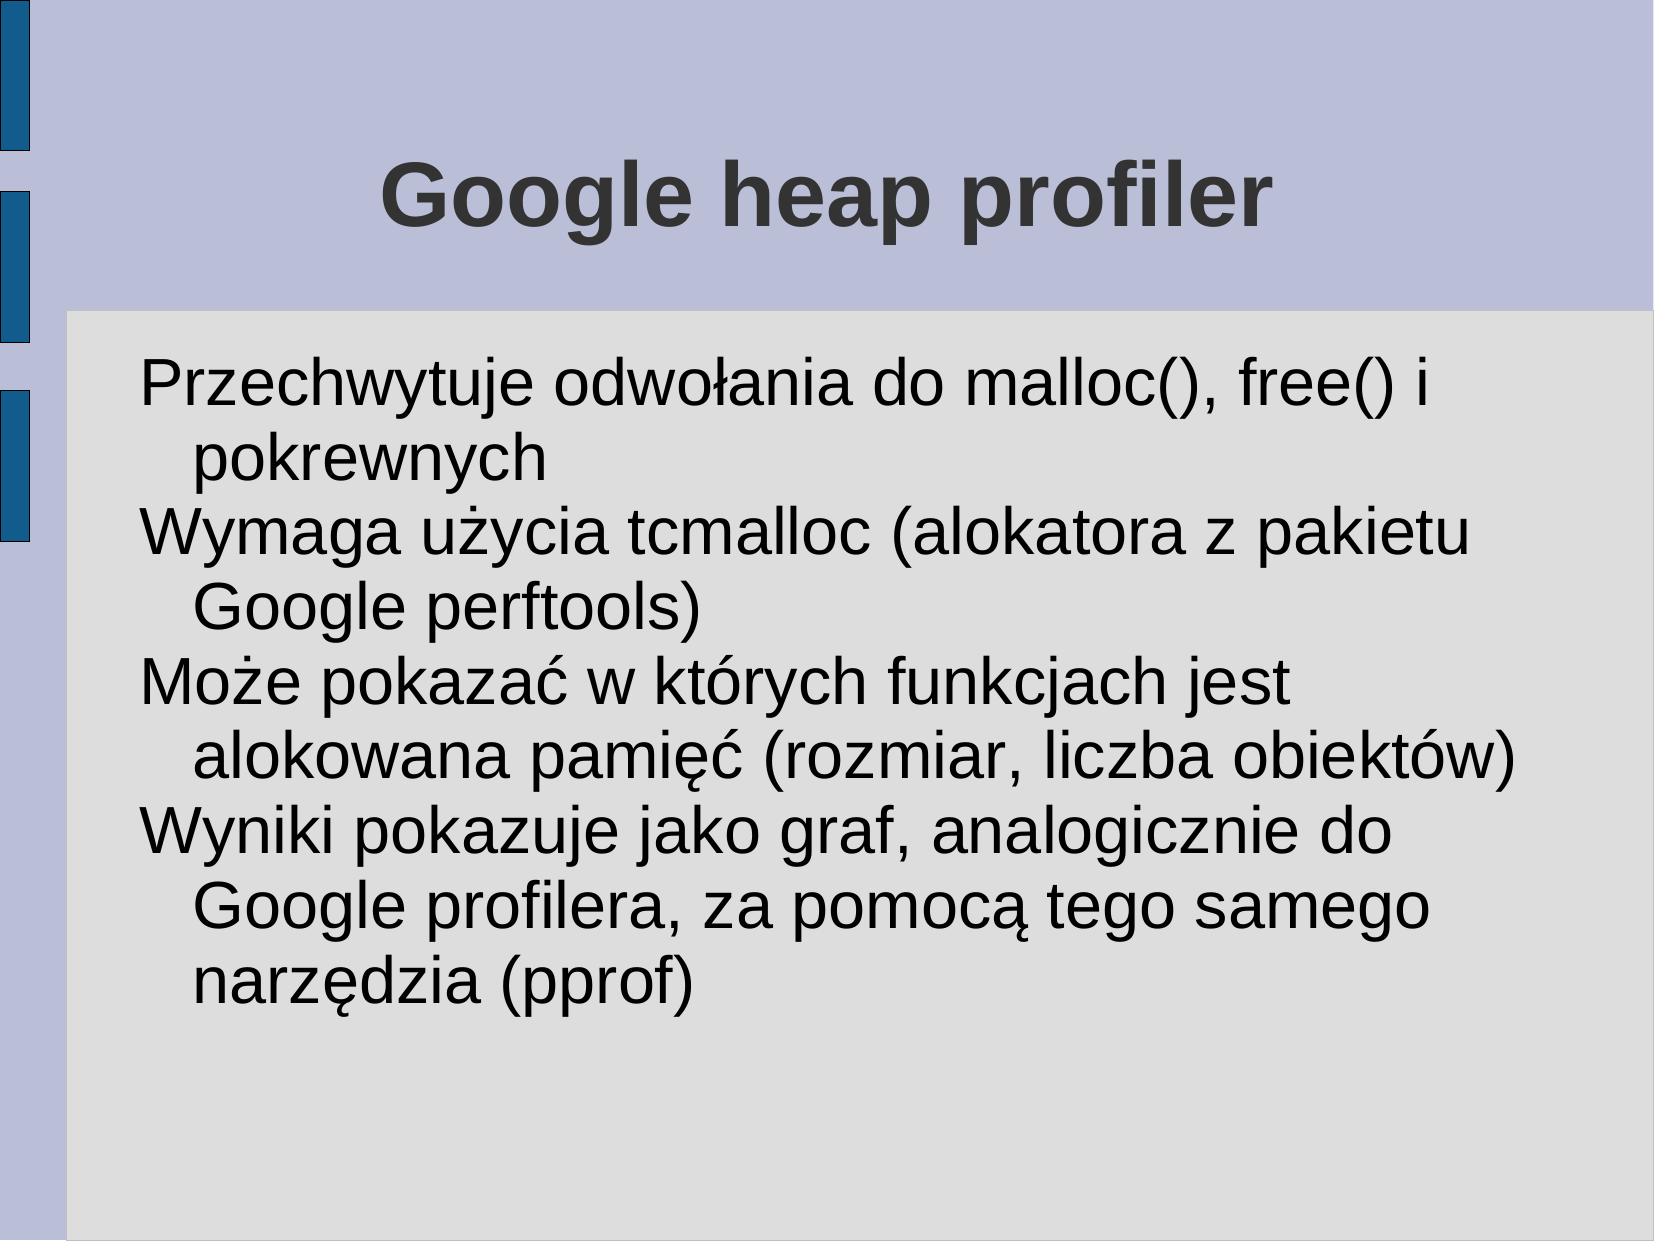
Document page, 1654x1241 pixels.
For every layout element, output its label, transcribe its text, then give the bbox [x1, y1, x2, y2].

list Przechwytuje odwołania do malloc(), free() i pokrewnych Wymaga użycia tcmalloc (alokatora z pakietu Google perftools) Może pokazać w których funkcjach jest alokowana pamięć (rozmiar, liczba obiektów) Wyniki pokazuje jako graf, analogicznie do Google profilera, za pomocą tego samego narzędzia (pprof) [121, 344, 1534, 1127]
title Google heap profiler [121, 91, 1534, 299]
